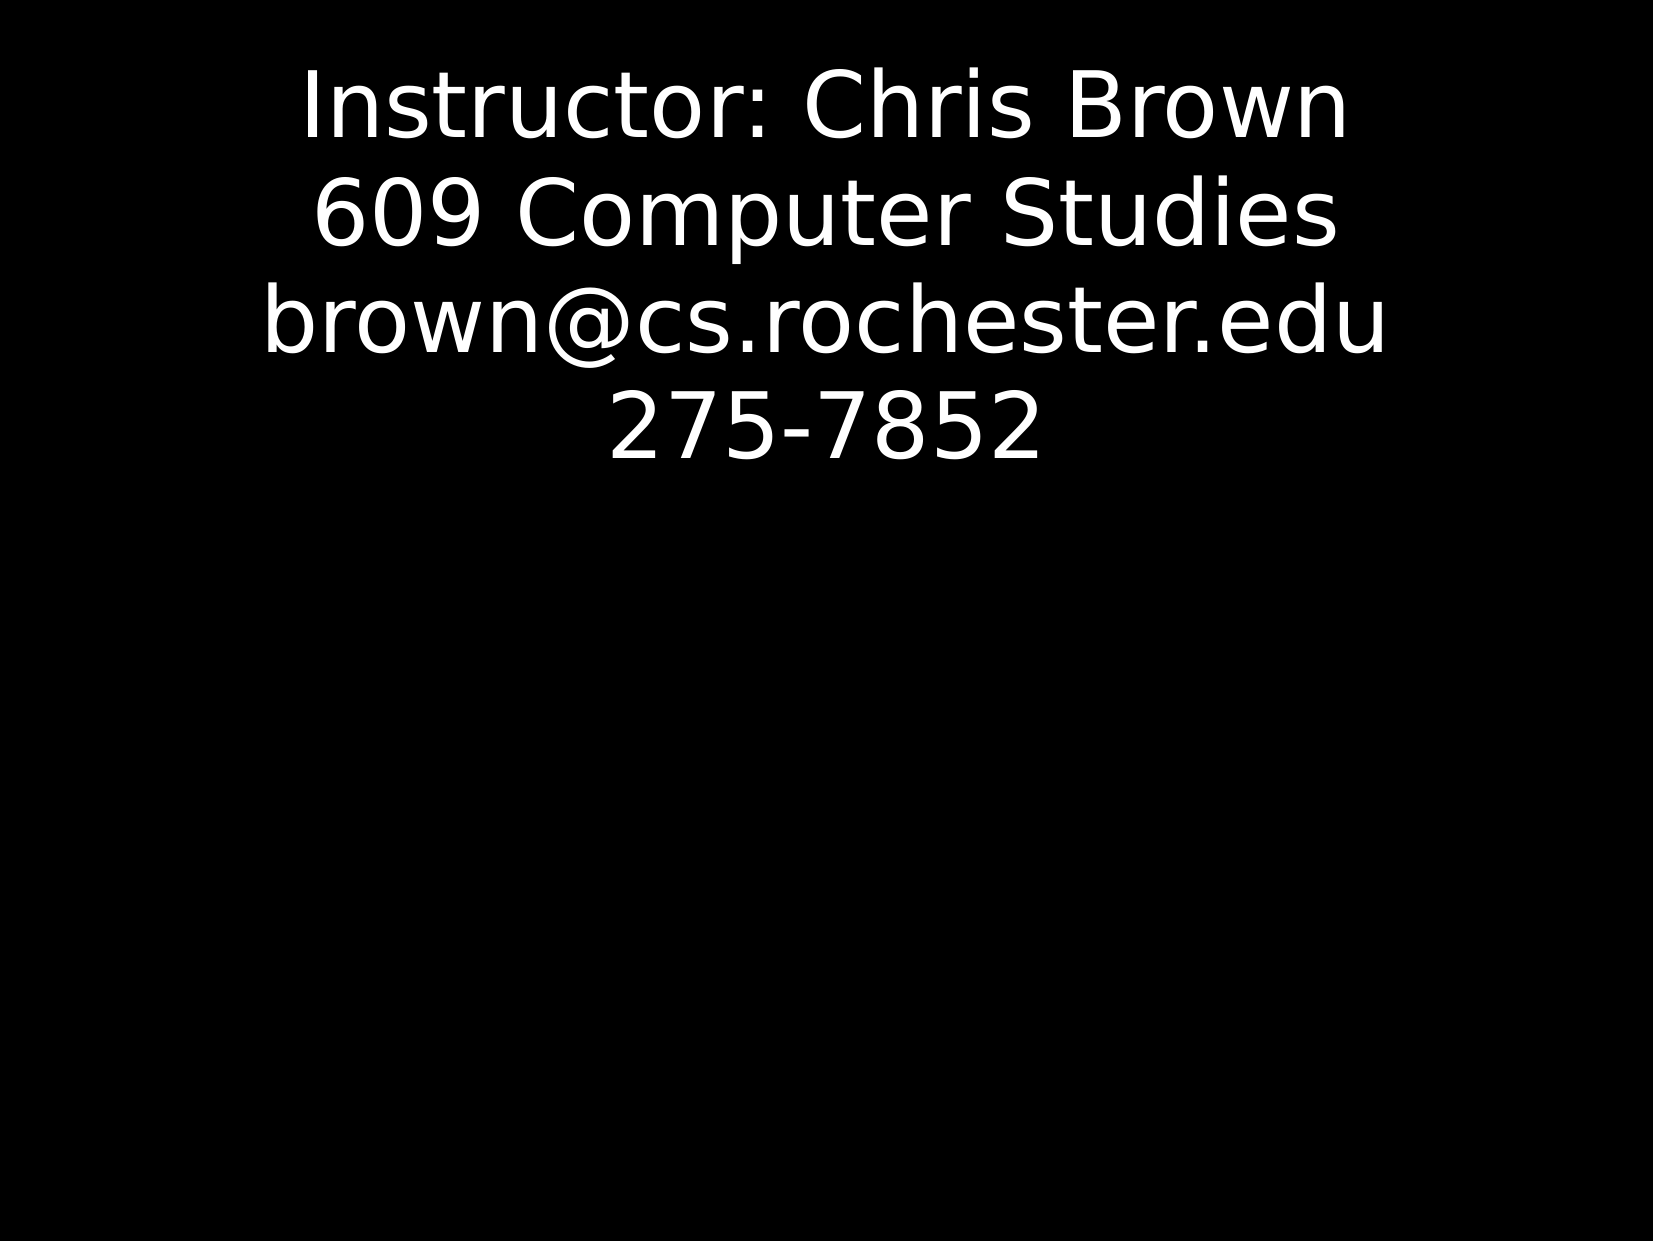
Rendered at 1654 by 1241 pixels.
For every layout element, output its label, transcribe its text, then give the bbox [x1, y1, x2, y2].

title Instructor: Chris Brown 609 Computer Studies brown@cs.rochester.edu 275-7852 [82, 45, 1571, 488]
